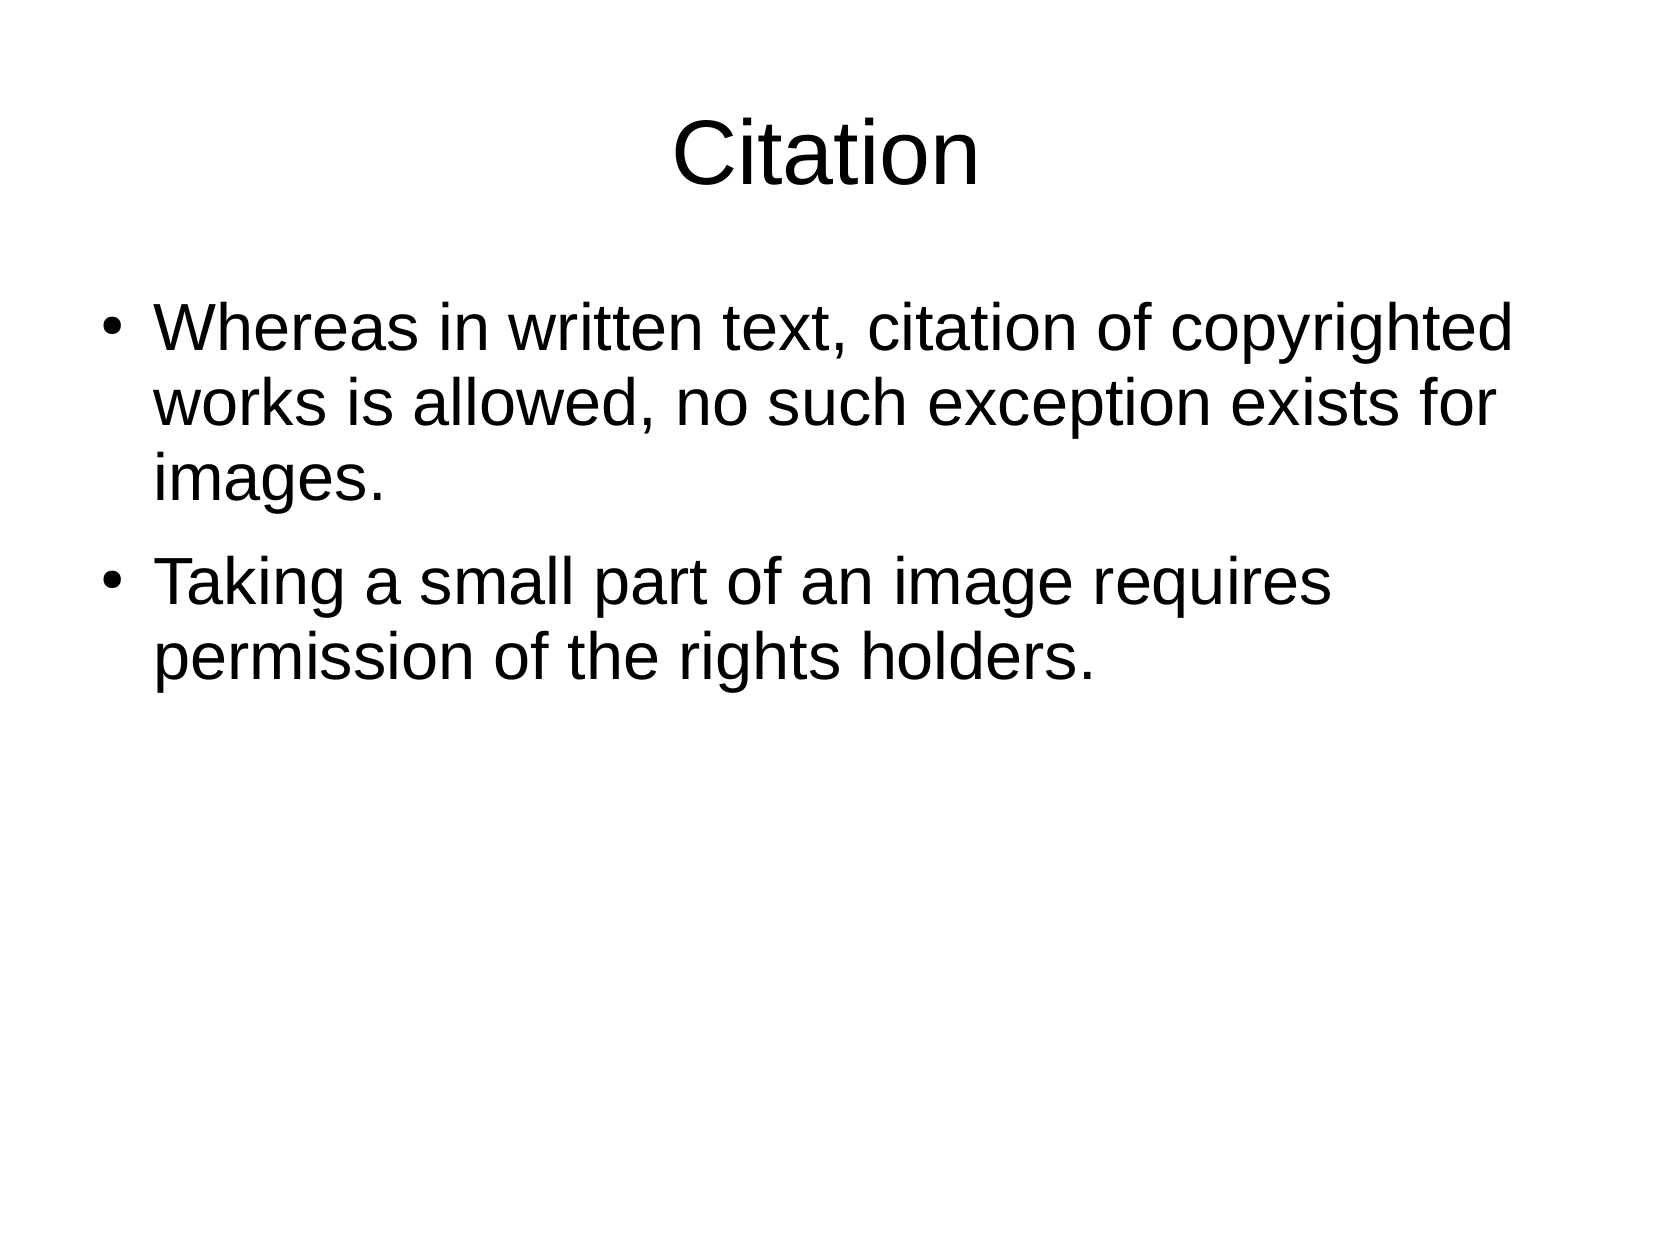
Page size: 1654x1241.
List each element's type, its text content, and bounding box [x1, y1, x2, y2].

title Citation [82, 49, 1571, 257]
list Whereas in written text, citation of copyrighted works is allowed, no such exception exists for images. Taking a small part of an image requires permission of the rights holders. [82, 290, 1538, 1010]
